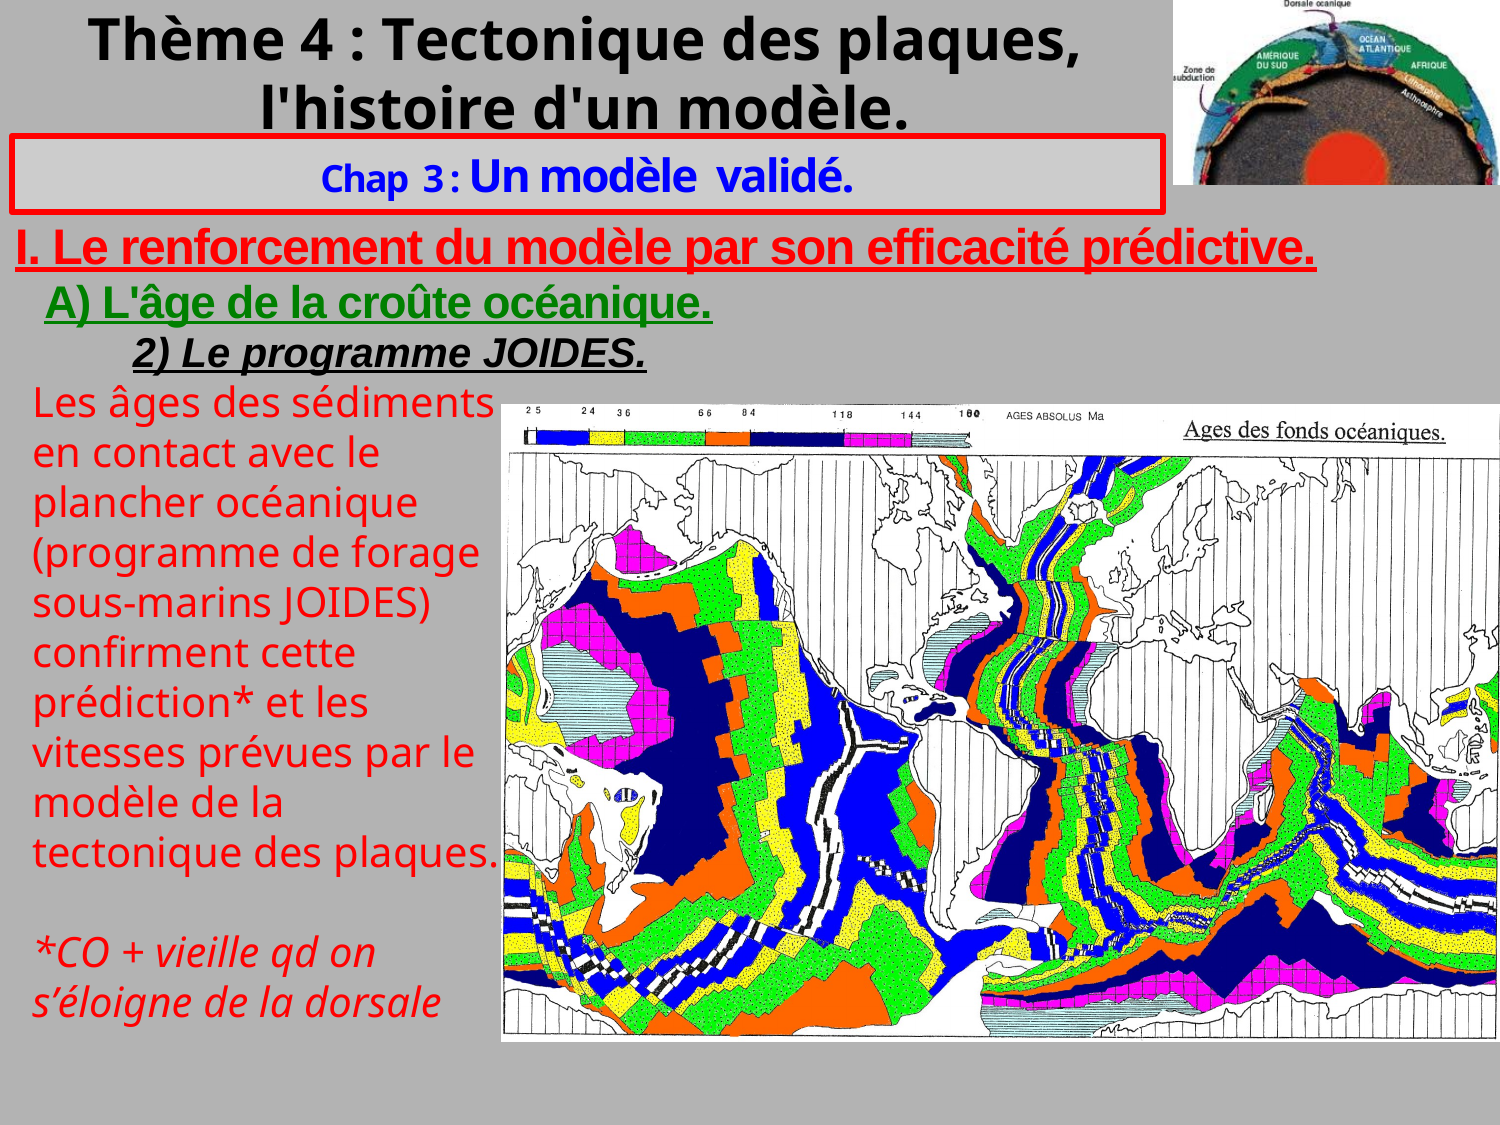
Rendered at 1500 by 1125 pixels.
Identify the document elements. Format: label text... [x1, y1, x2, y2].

picture [1173, 0, 1500, 185]
text_box Les âges des sédiments en contact avec le plancher océanique (programme de forage sous-marins JOIDES) confirment cette prédiction* et les vitesses prévues par le modèle de la tectonique des plaques. *CO + vieille qd on s’éloigne de la dorsale [17, 368, 520, 1084]
picture [501, 404, 1500, 1042]
text_box I. Le renforcement du modèle par son efficacité prédictive. [0, 206, 1500, 282]
text_box A) L'âge de la croûte océanique. [29, 265, 1500, 336]
text_box Chap 3 : Un modèle validé. [11, 135, 1164, 206]
text_box Thème 4 : Tectonique des plaques, l'histoire d'un modèle. [0, 0, 1173, 150]
text_box 2) Le programme JOIDES. [118, 318, 680, 384]
